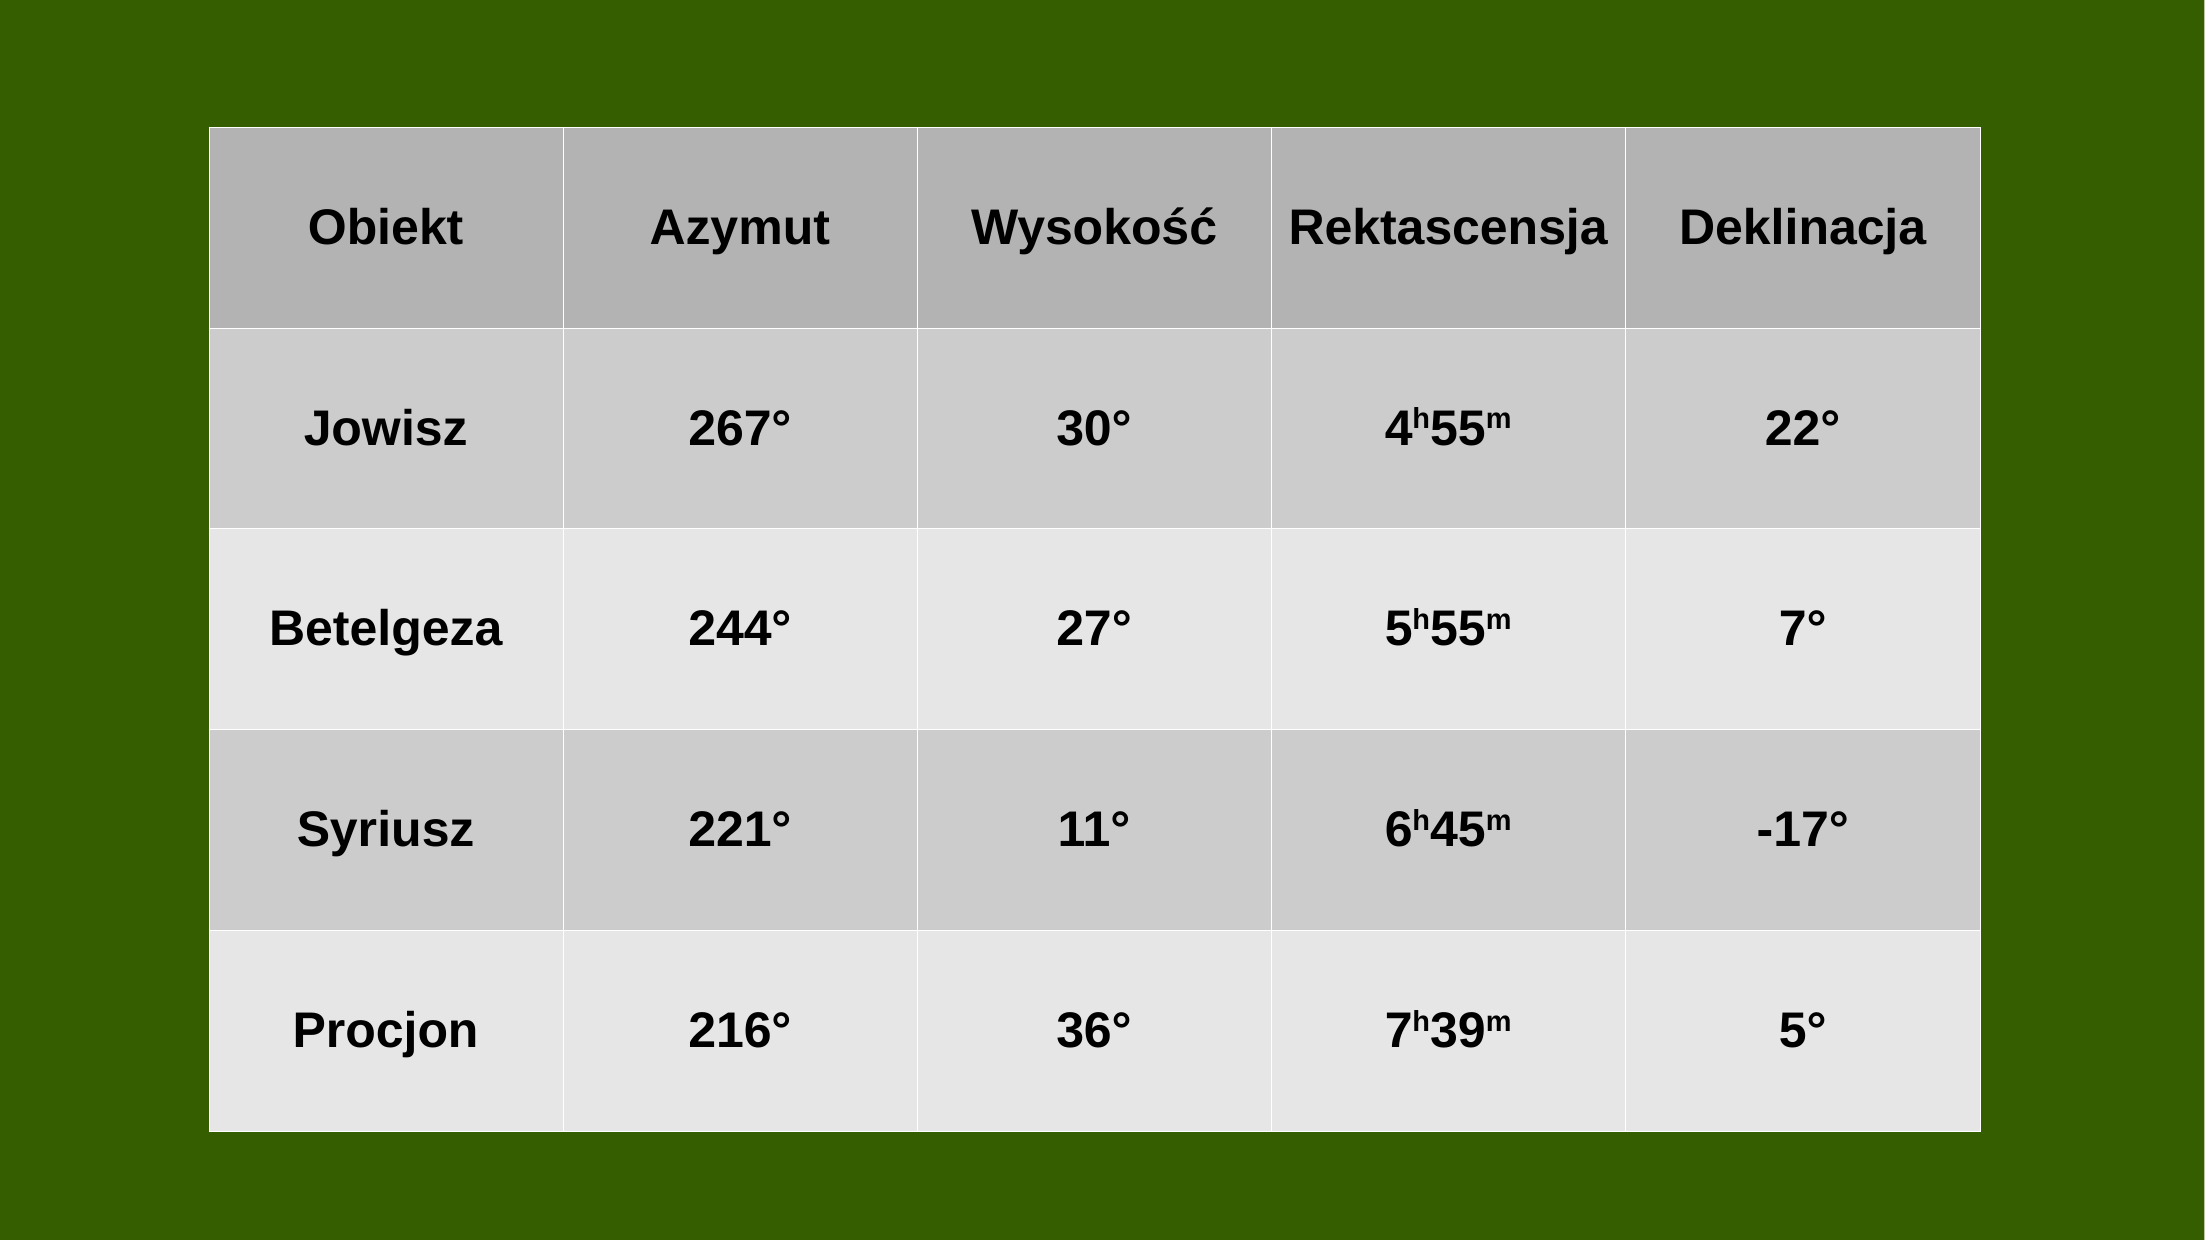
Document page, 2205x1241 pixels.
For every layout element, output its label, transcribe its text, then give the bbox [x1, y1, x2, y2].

table_cell 30° [918, 329, 1271, 528]
table_cell 244° [564, 529, 917, 729]
table_cell 7h39m [1272, 931, 1625, 1131]
table_cell 4h55m [1272, 329, 1625, 528]
table_cell 221° [564, 730, 917, 930]
table_cell 5° [1626, 931, 1980, 1131]
table_cell Jowisz [210, 329, 563, 528]
table_header Wysokość [918, 128, 1271, 328]
table_header Obiekt [210, 128, 563, 328]
table_cell 22° [1626, 329, 1980, 528]
table_cell 7° [1626, 529, 1980, 729]
table_cell -17° [1626, 730, 1980, 930]
table_cell Procjon [210, 931, 563, 1131]
table_cell 36° [918, 931, 1271, 1131]
table_cell 216° [564, 931, 917, 1131]
table_cell 5h55m [1272, 529, 1625, 729]
table_header Rektascensja [1272, 128, 1625, 328]
table_header Deklinacja [1626, 128, 1980, 328]
table_header Azymut [564, 128, 917, 328]
table_cell 11° [918, 730, 1271, 930]
table_cell Syriusz [210, 730, 563, 930]
table_cell Betelgeza [210, 529, 563, 729]
table_cell 27° [918, 529, 1271, 729]
table_cell 267° [564, 329, 917, 528]
table_cell 6h45m [1272, 730, 1625, 930]
